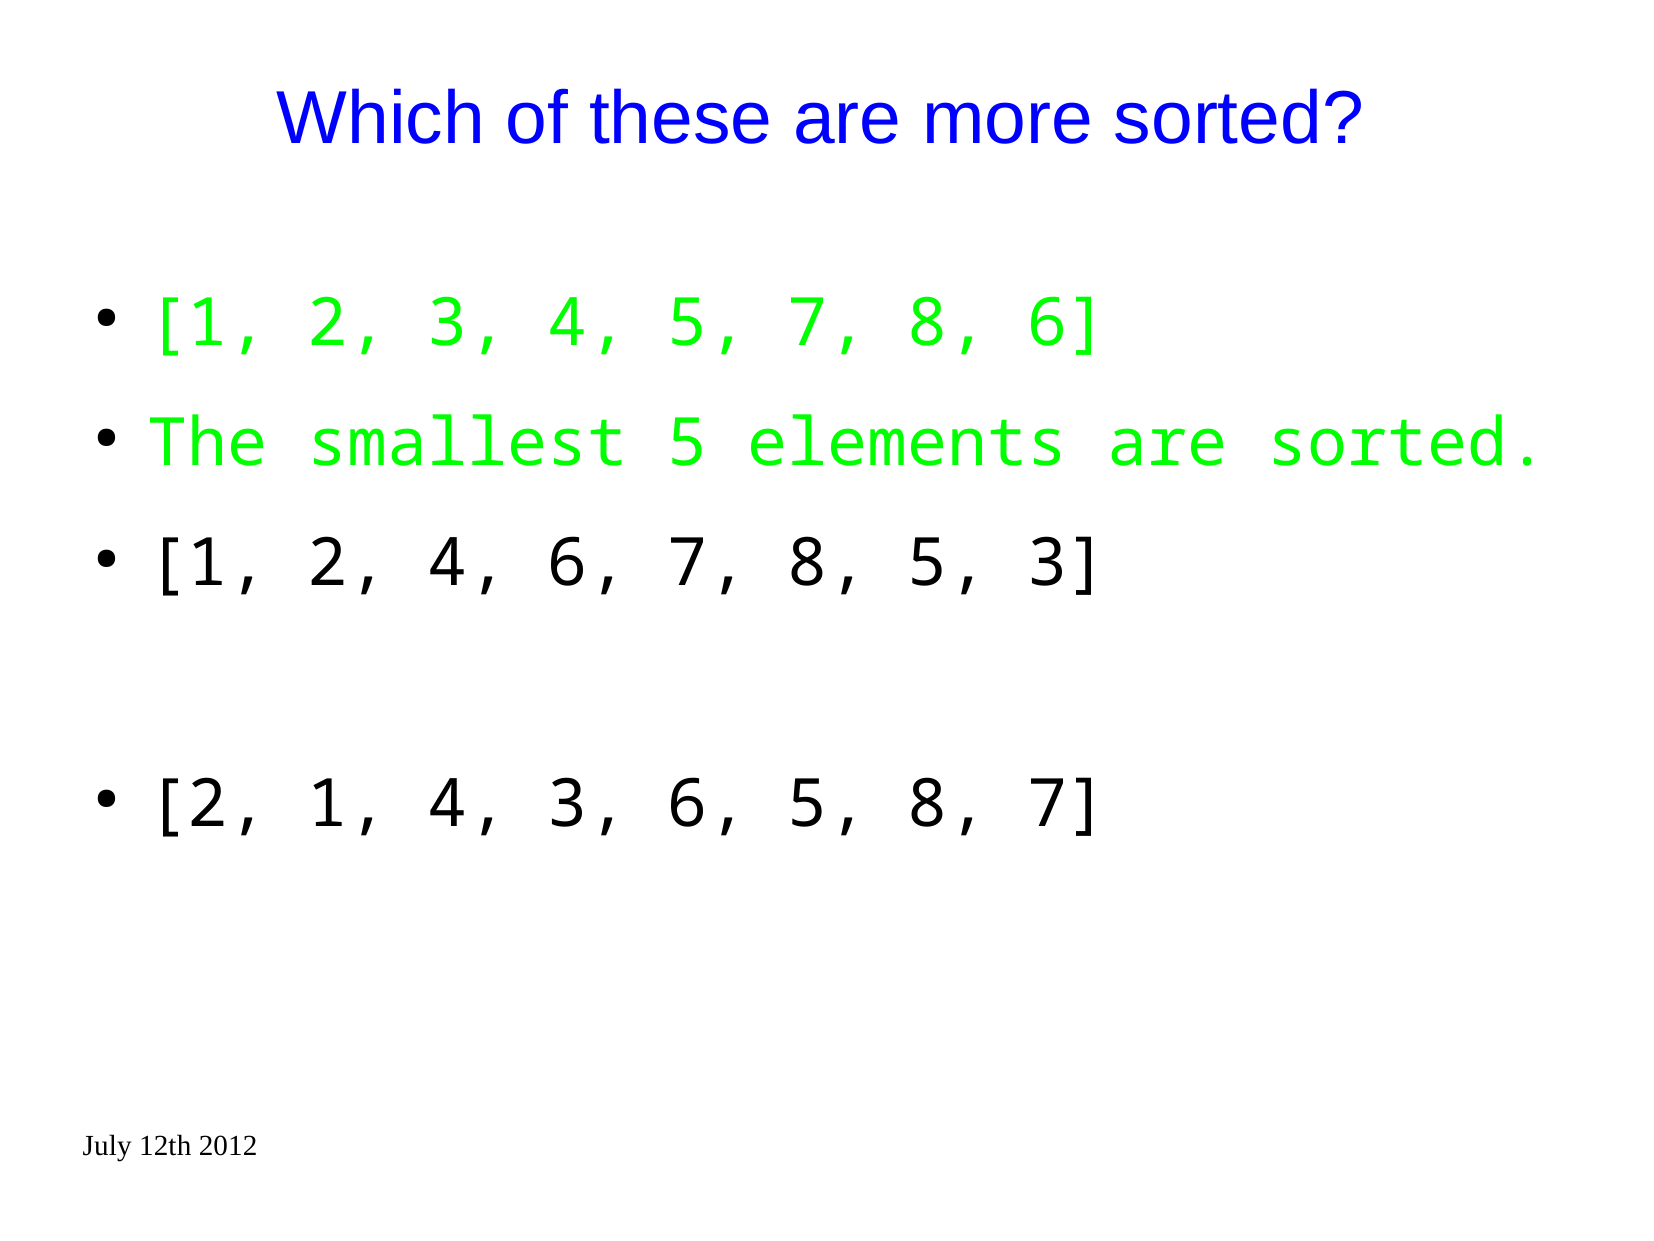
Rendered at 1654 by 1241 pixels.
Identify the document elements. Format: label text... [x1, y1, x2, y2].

list [1, 2, 3, 4, 5, 7, 8, 6] The smallest 5 elements are sorted. [1, 2, 4, 6, 7, 8, 5, 3] [2, 1, 4, 3, 6, 5, 8, 7] [76, 274, 1565, 1093]
title Which of these are more sorted? [76, 58, 1565, 178]
